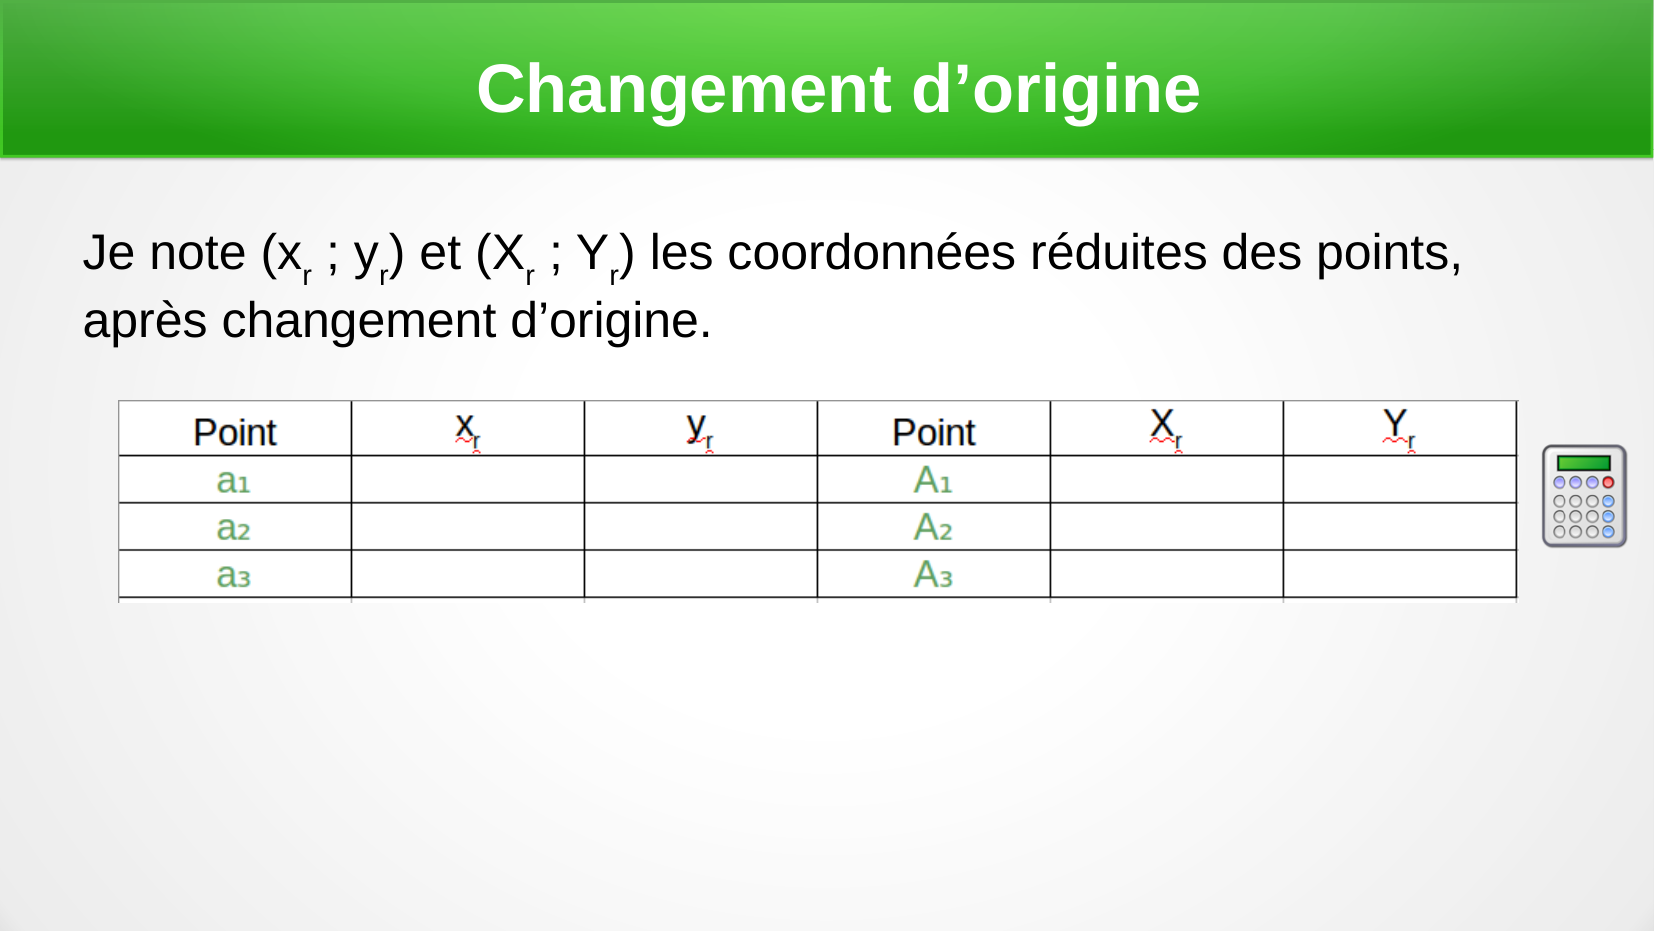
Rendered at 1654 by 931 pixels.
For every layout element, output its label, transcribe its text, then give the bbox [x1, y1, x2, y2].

title Changement d’origine [82, 35, 1571, 142]
picture [118, 400, 1519, 603]
list Je note (xr ; yr) et (Xr ; Yr) les coordonnées réduites des points, après changement d’origine. [82, 224, 1571, 764]
picture [1525, 436, 1642, 554]
